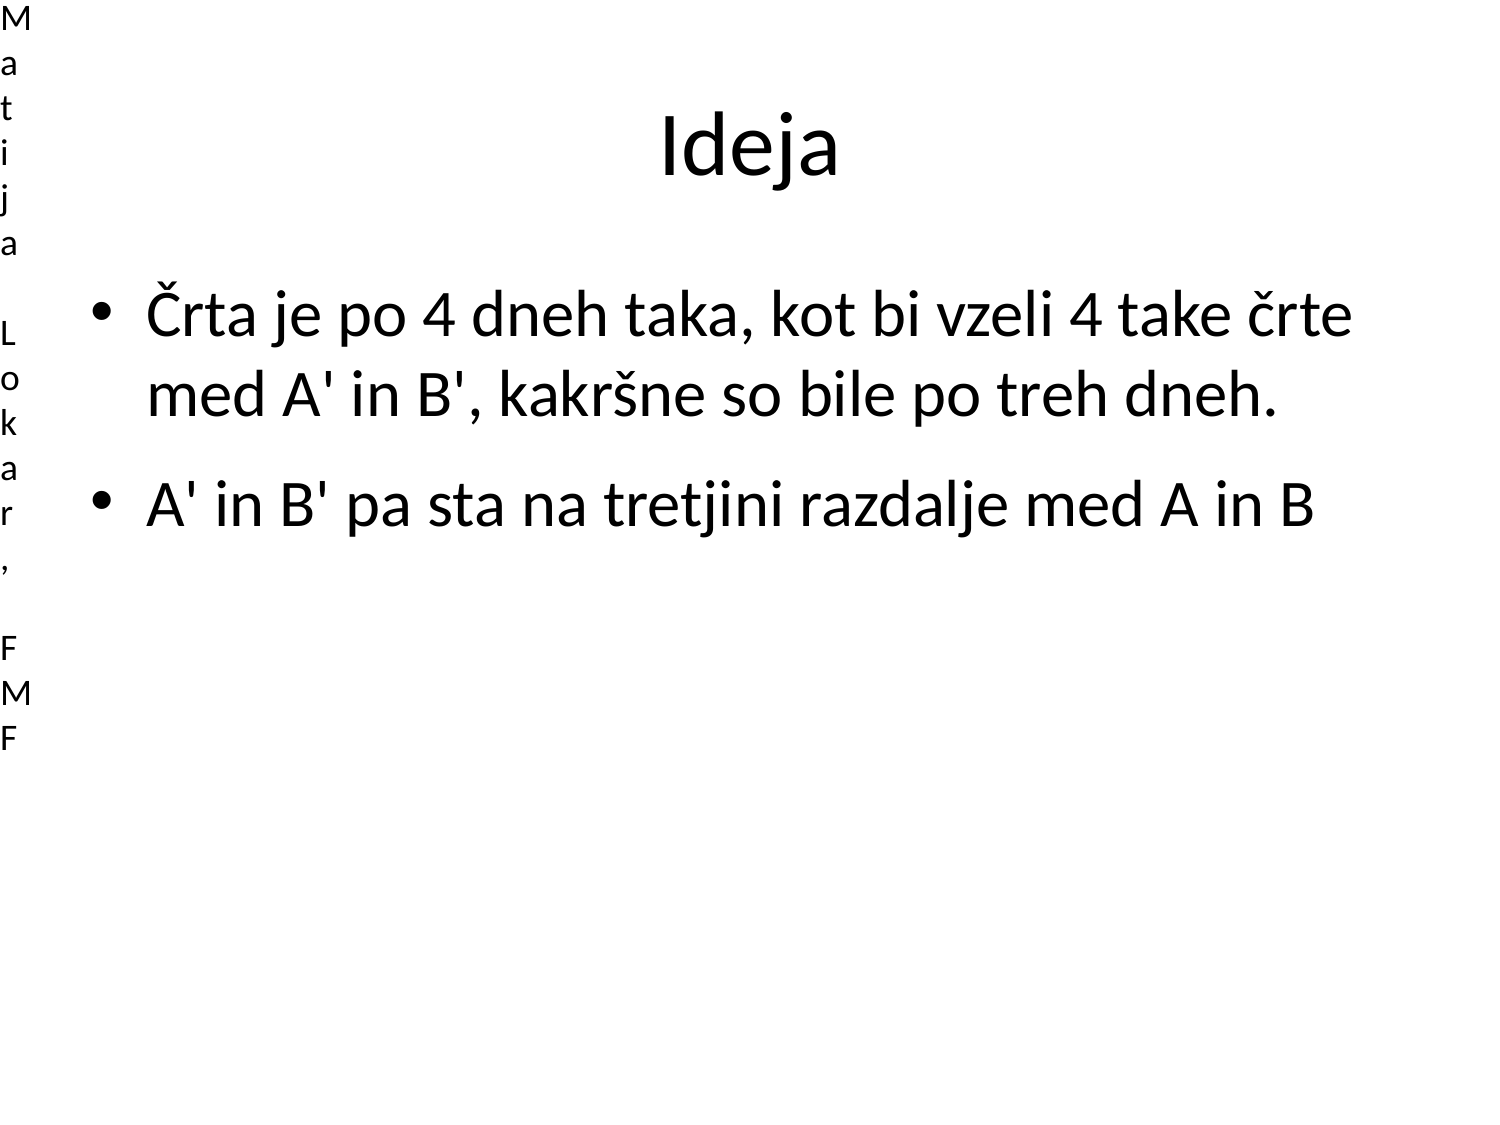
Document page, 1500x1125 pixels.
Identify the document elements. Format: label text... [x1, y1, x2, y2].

title Ideja [75, 45, 1425, 233]
list Črta je po 4 dneh taka, kot bi vzeli 4 take črte med A' in B', kakršne so bile po treh dneh. A' in B' pa sta na tretjini razdalje med A in B [75, 262, 1425, 1005]
